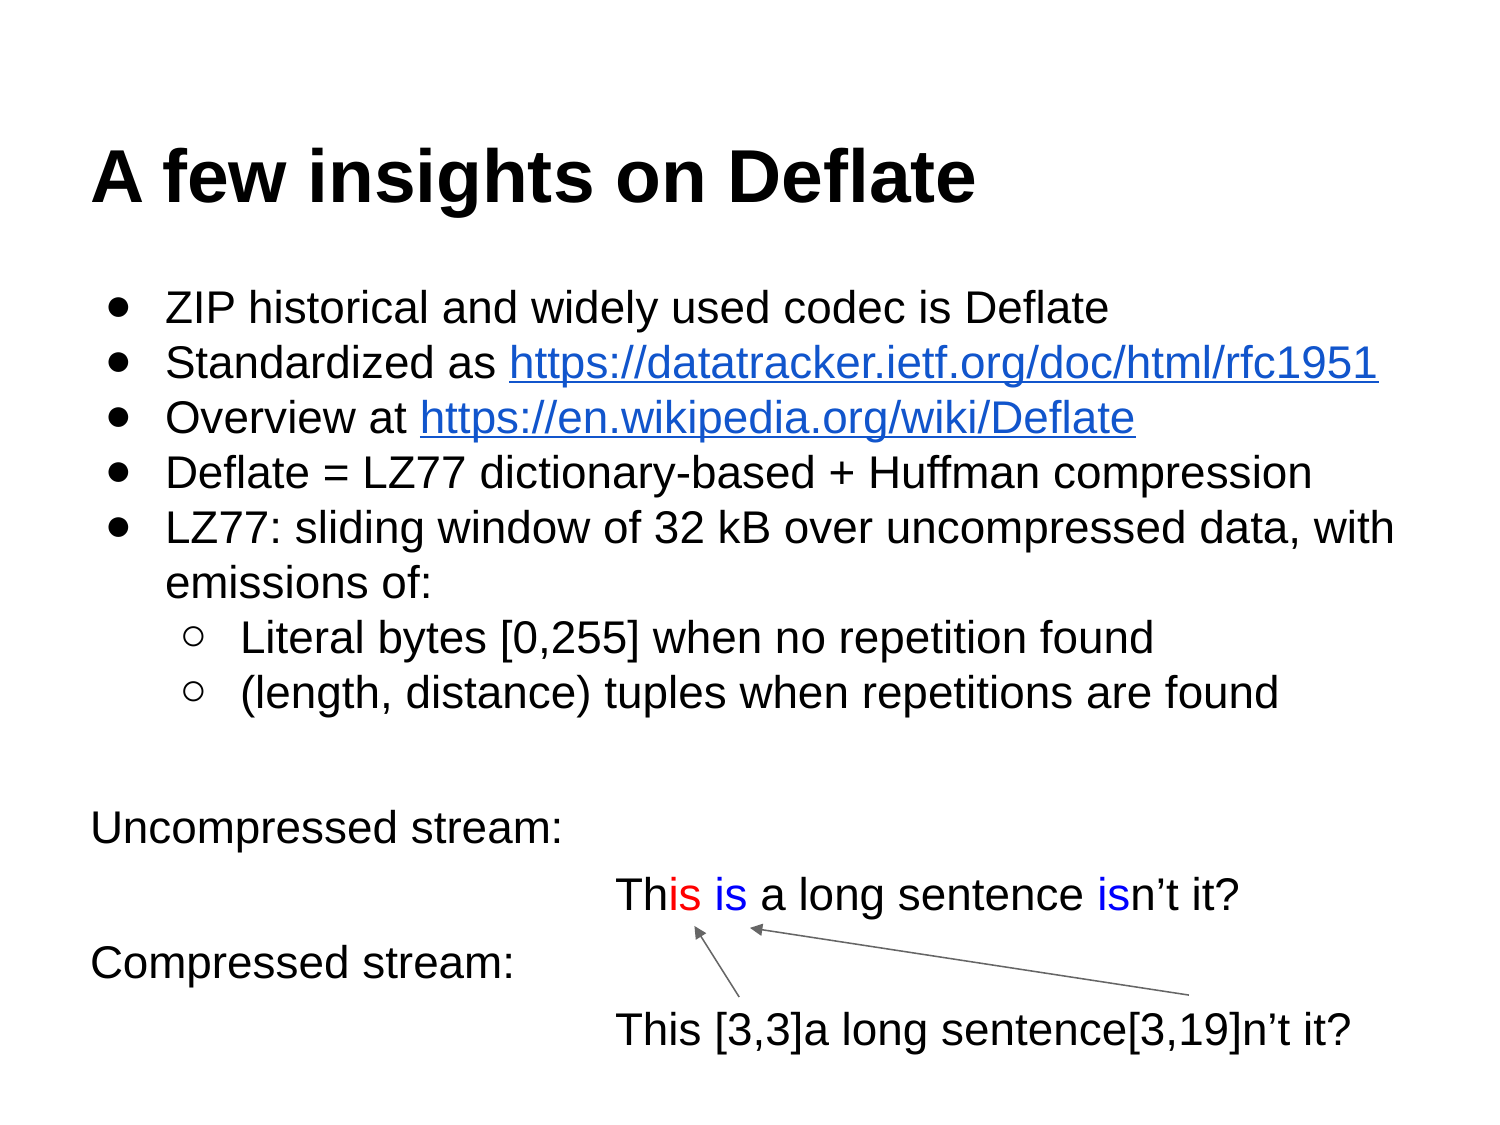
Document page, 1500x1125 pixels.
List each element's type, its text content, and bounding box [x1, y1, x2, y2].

list ZIP historical and widely used codec is Deflate Standardized as https://datatracker.ietf.org/doc/html/rfc1951 Overview at https://en.wikipedia.org/wiki/Deflate Deflate = LZ77 dictionary-based + Huffman compression LZ77: sliding window of 32 kB over uncompressed data, with emissions of: Literal bytes [0,255] when no repetition found (length, distance) tuples when repetitions are found Uncompressed stream: This is a long sentence isn’t it? Compressed stream: This [3,3]a long sentence[3,19]n’t it? [75, 262, 1425, 1078]
title A few insights on Deflate [75, 45, 1425, 233]
